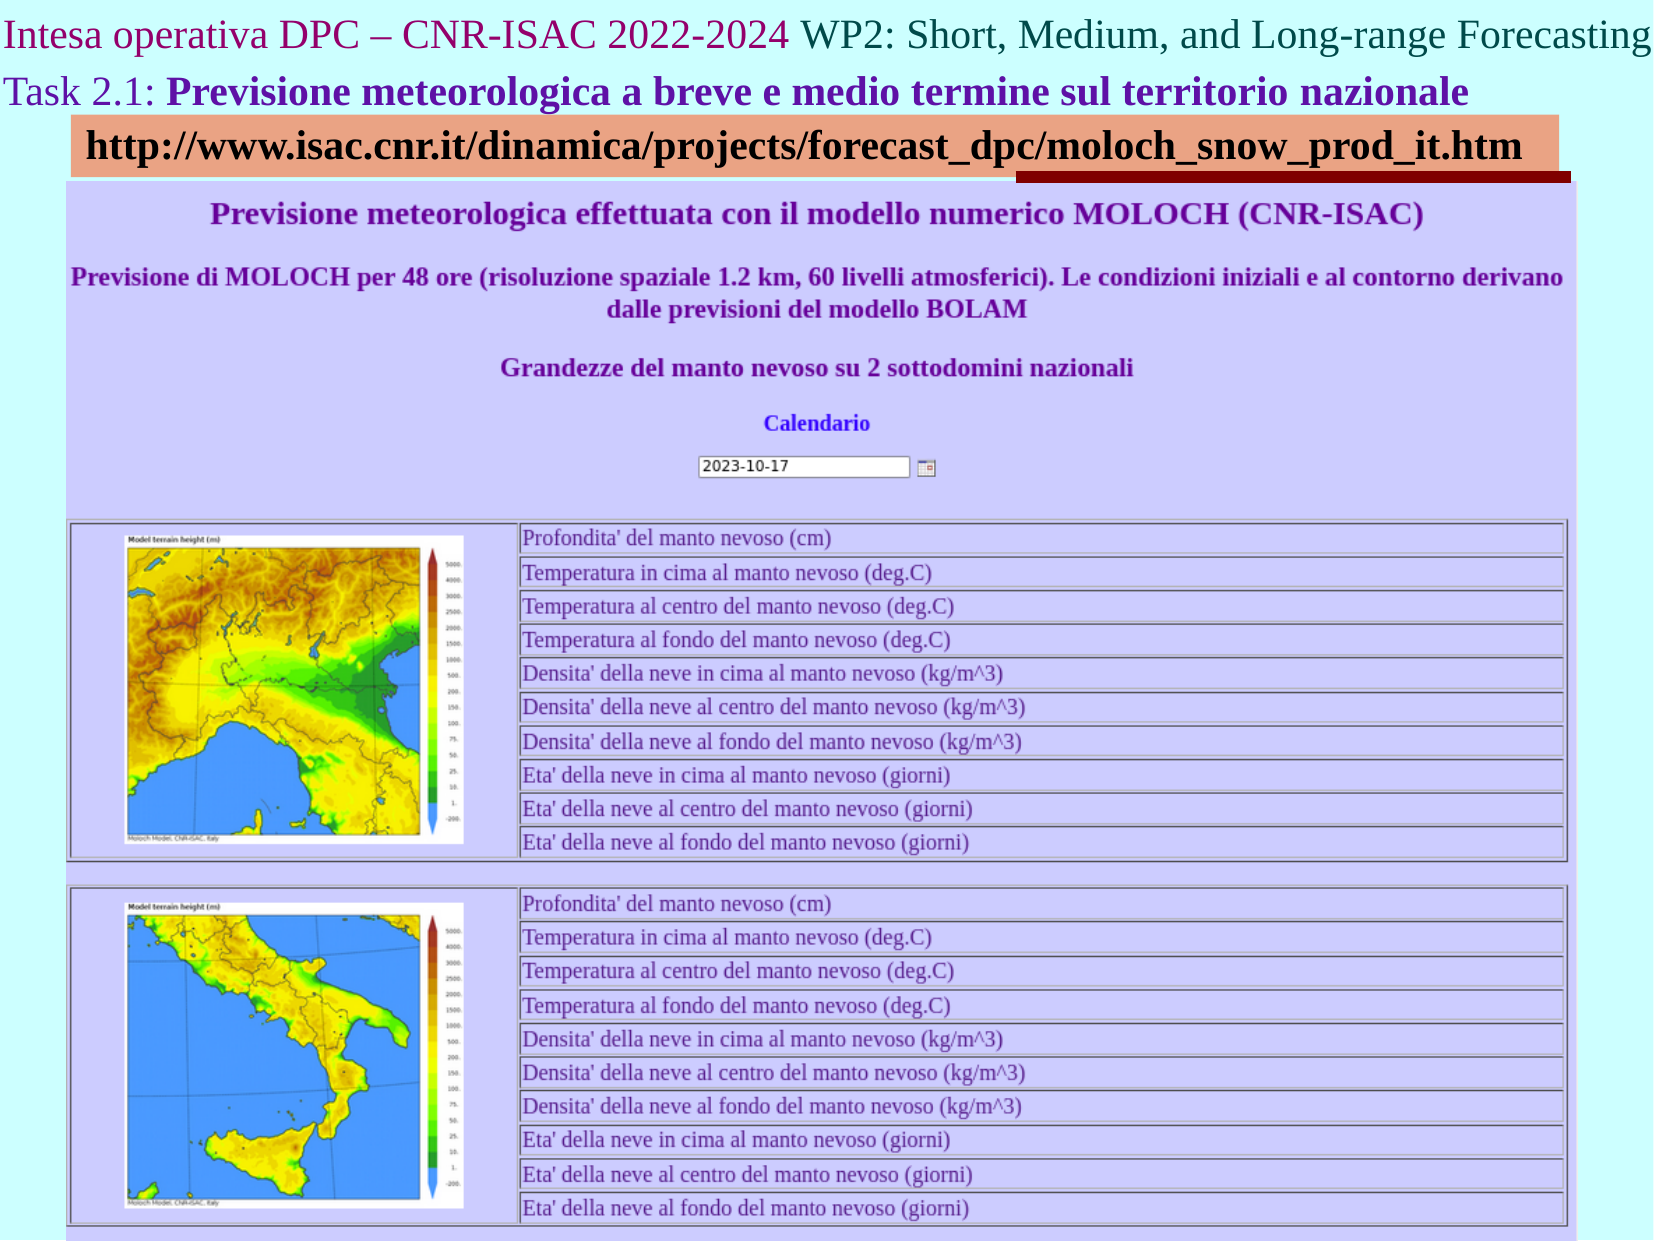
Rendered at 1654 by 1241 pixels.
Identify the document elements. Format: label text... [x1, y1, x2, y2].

picture [66, 181, 1578, 1241]
text_box Intesa operativa DPC – CNR-ISAC 2022-2024 WP2: Short, Medium, and Long-range Forecasting Task 2.1: Previsione meteorologica a breve e medio termine sul territorio nazionale [0, 8, 1654, 131]
text_box http://www.isac.cnr.it/dinamica/projects/forecast_dpc/moloch_snow_prod_it.htm [70, 114, 1560, 178]
